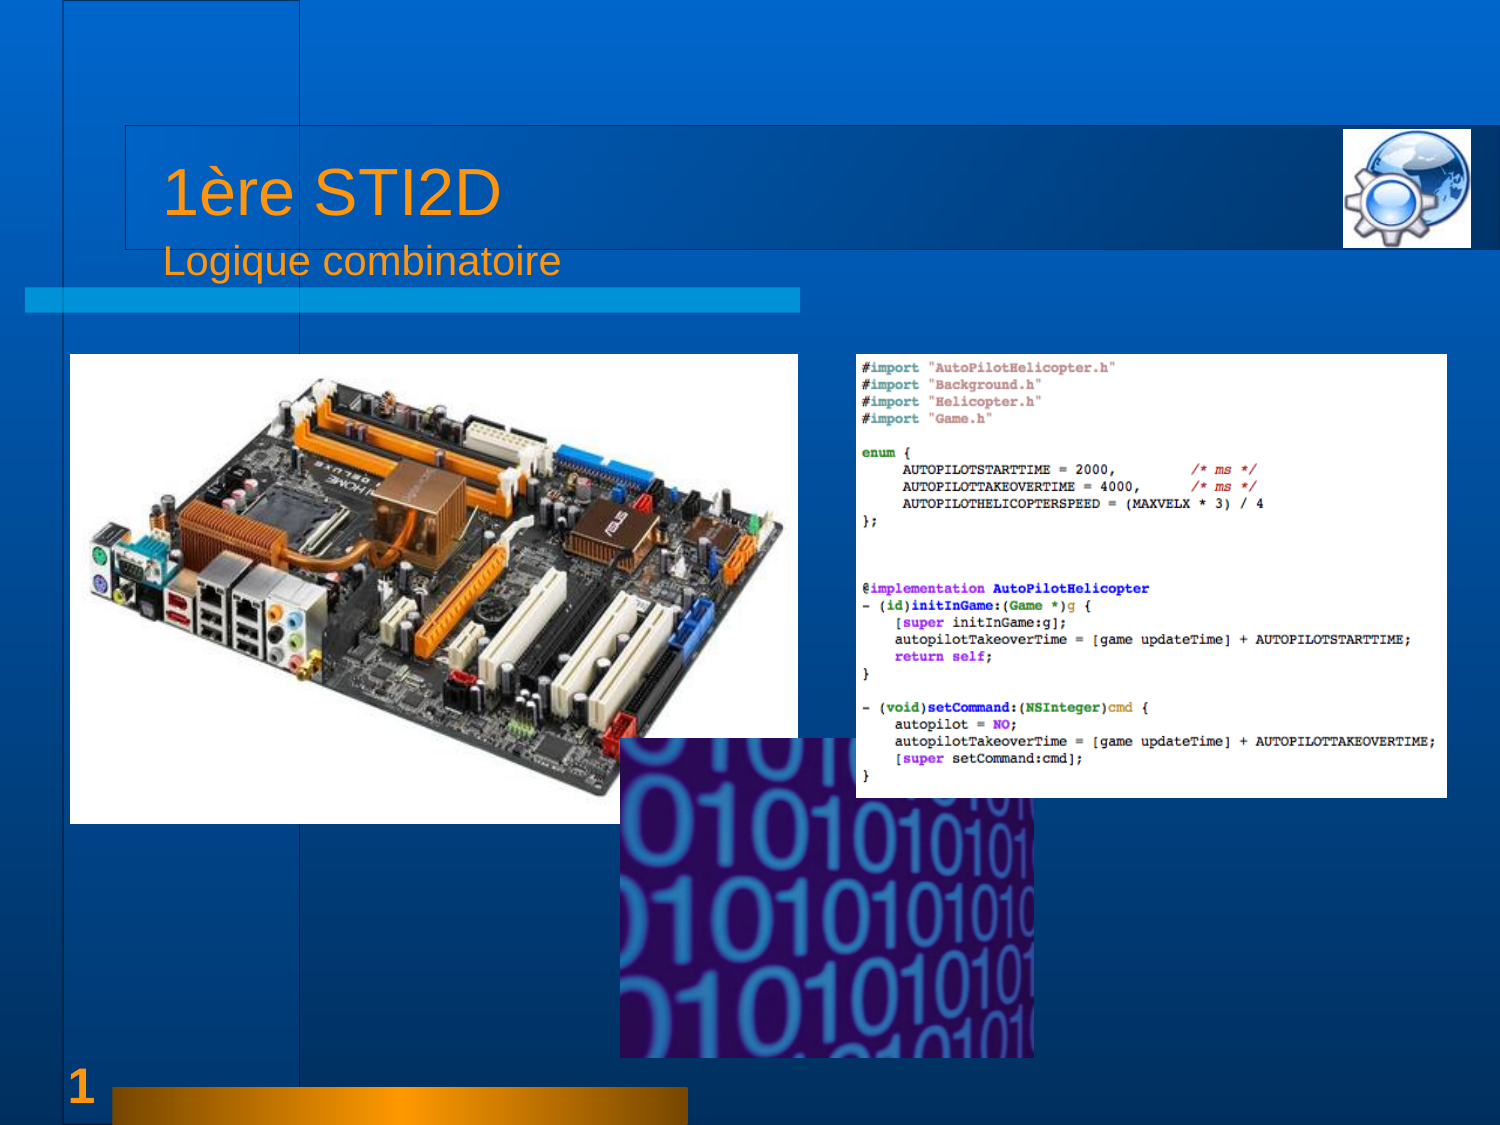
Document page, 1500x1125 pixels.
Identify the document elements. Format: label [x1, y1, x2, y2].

picture [1343, 129, 1471, 248]
picture [70, 354, 1447, 1058]
